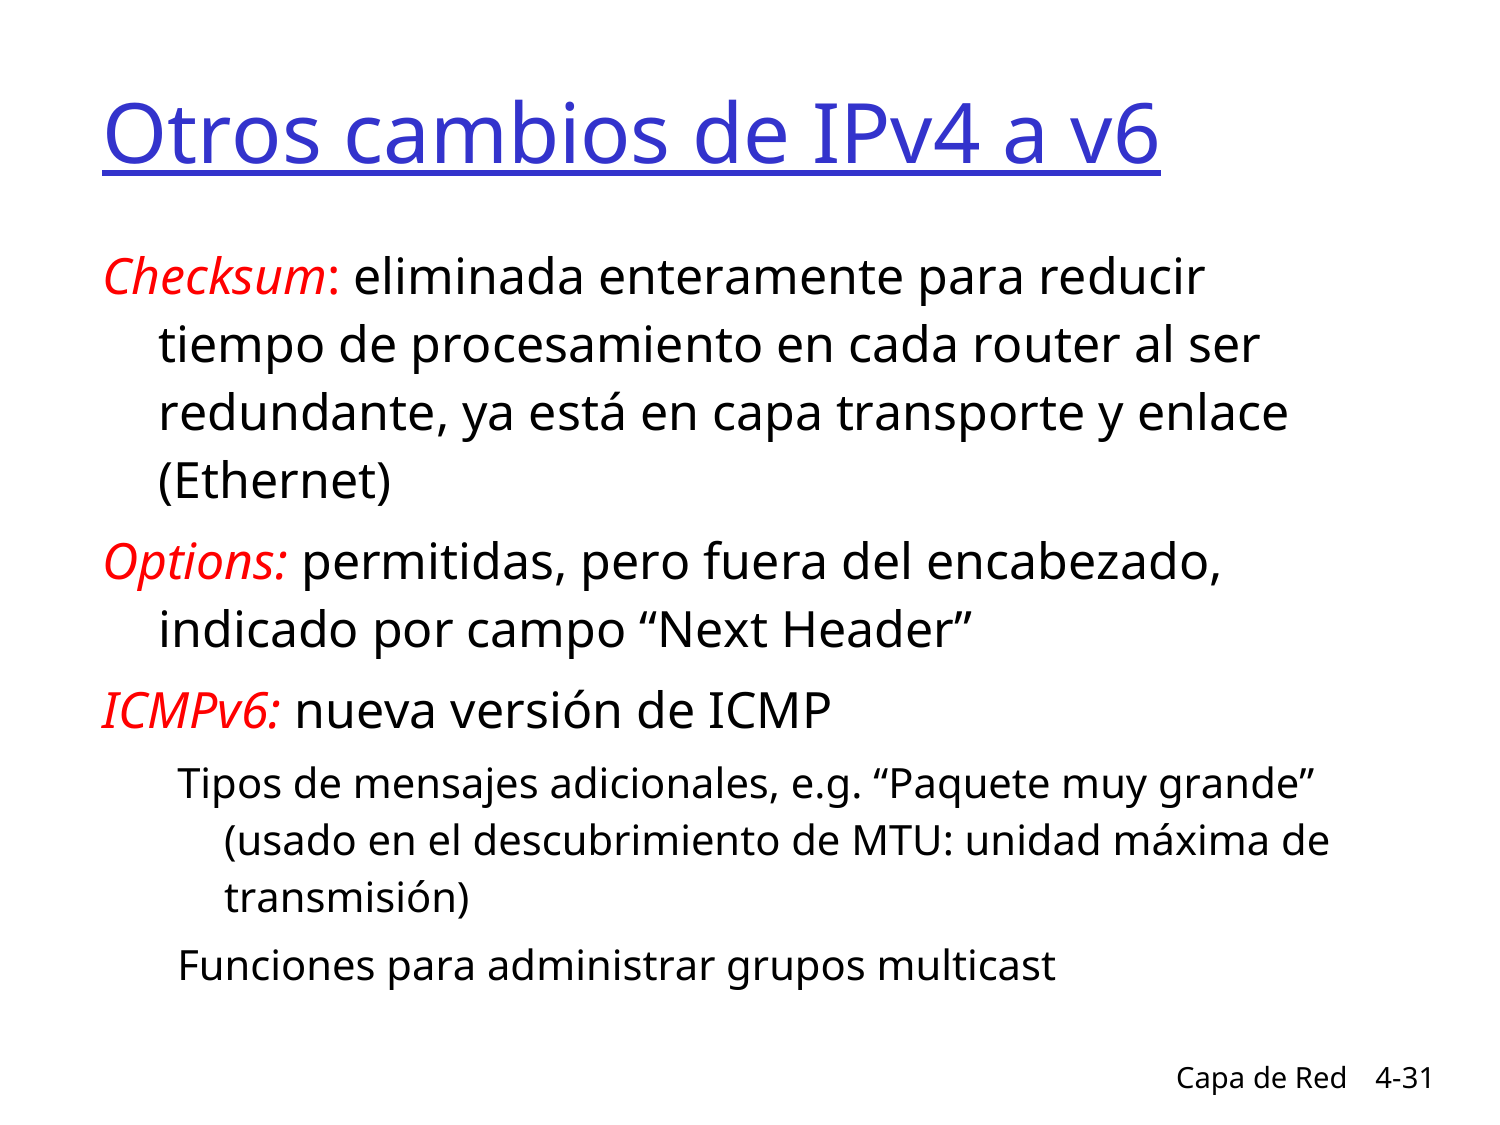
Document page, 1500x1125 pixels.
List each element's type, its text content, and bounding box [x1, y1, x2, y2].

list Checksum: eliminada enteramente para reducir tiempo de procesamiento en cada router al ser redundante, ya está en capa transporte y enlace (Ethernet) Options: permitidas, pero fuera del encabezado, indicado por campo “Next Header” ICMPv6: nueva versión de ICMP Tipos de mensajes adicionales, e.g. “Paquete muy grande” (usado en el descubrimiento de MTU: unidad máxima de transmisión) Funciones para administrar grupos multicast [87, 232, 1363, 1014]
title Otros cambios de IPv4 a v6 [87, 37, 1363, 225]
